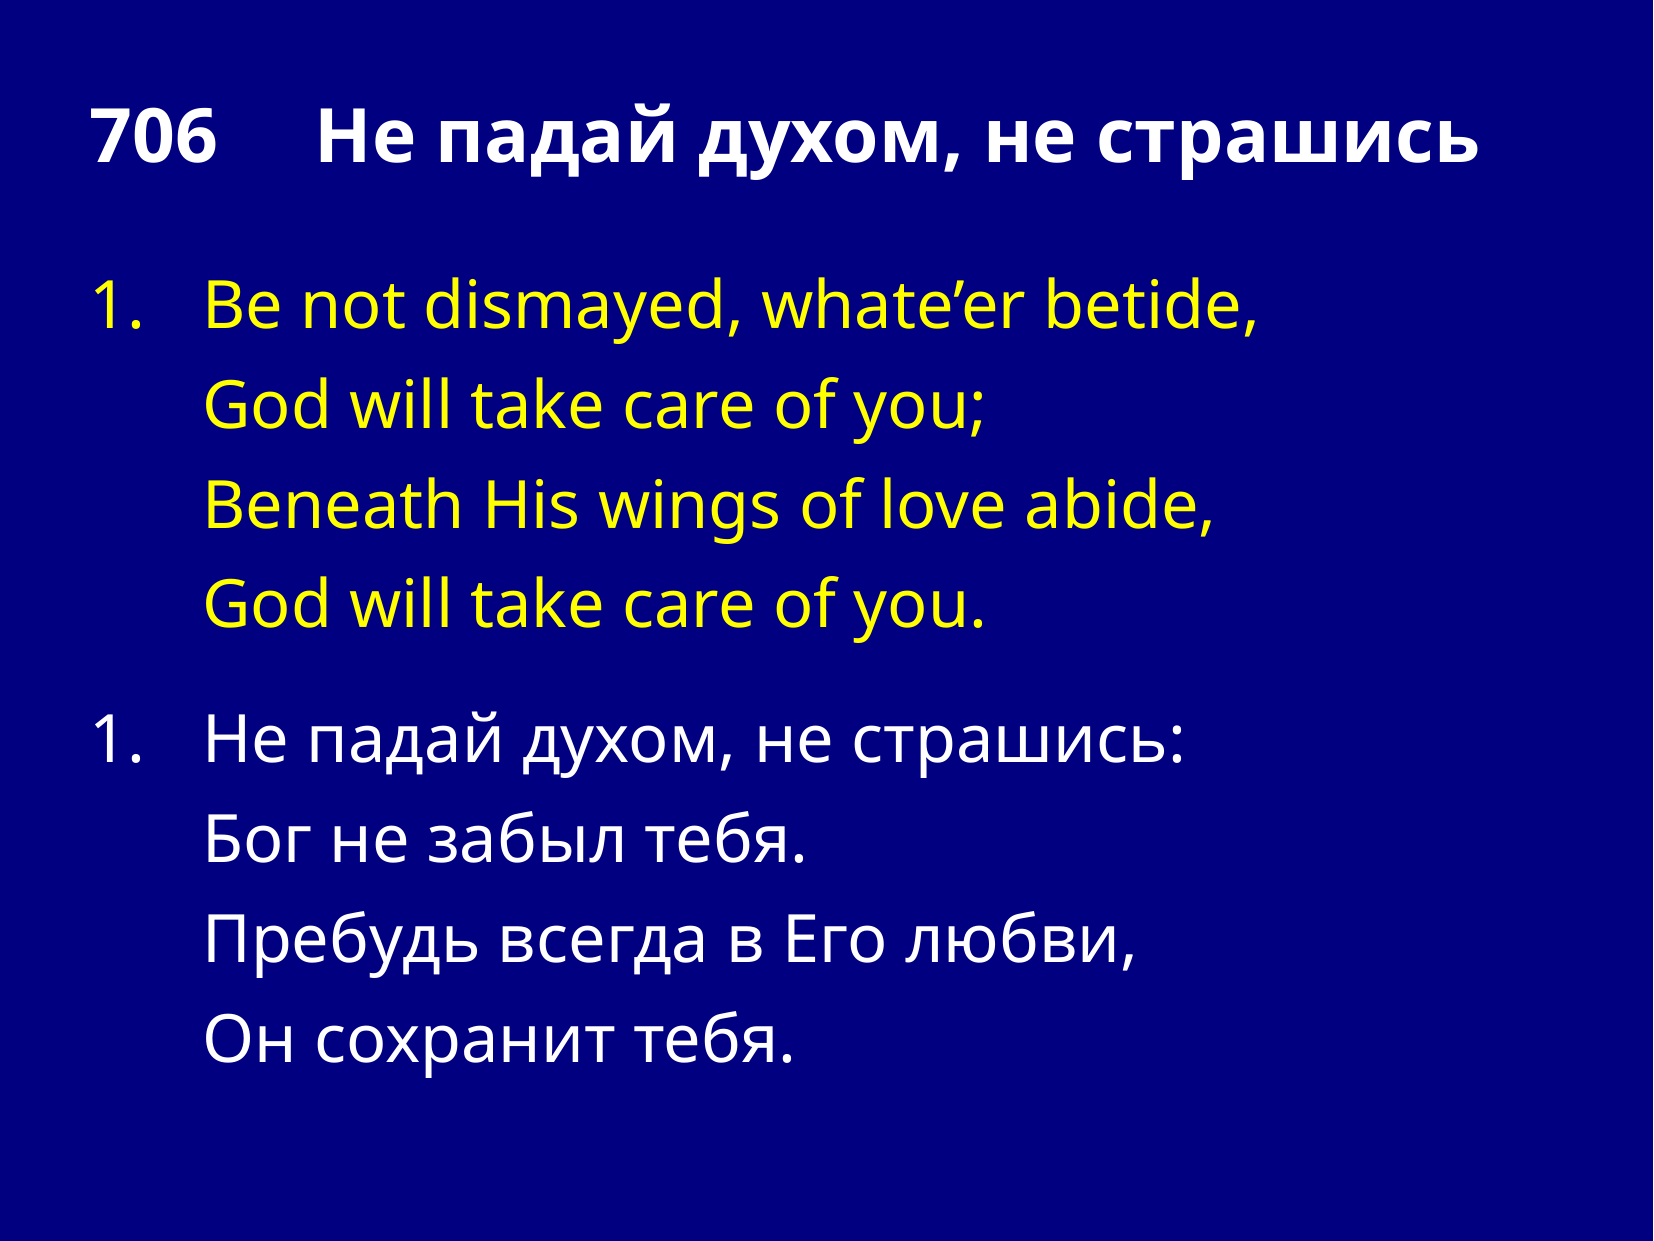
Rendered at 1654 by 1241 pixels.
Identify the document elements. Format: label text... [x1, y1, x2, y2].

text_box 1. Не падай духом, не страшись: Бог не забыл тебя. Пребудь всегда в Его любви, Он сохранит тебя. [75, 675, 1576, 1163]
text_box 1. Be not dismayed, whate’er betide, God will take care of you; Beneath His wings of love abide, God will take care of you. [75, 188, 1576, 638]
text_box 706 Не падай духом, не страшись [75, 75, 1653, 188]
